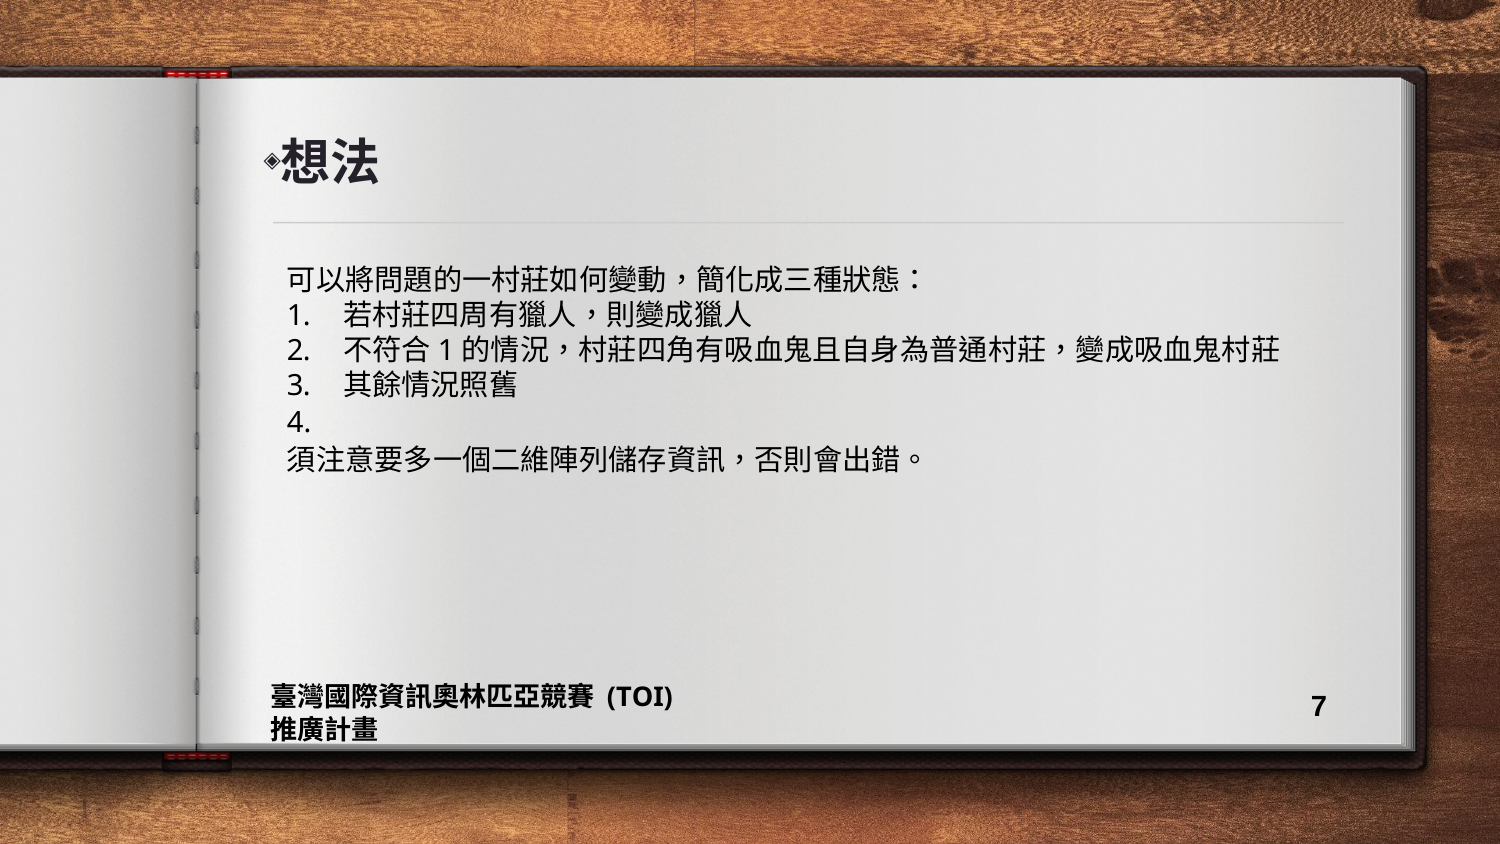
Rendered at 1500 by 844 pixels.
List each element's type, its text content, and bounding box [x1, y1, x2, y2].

text_box 7 [1295, 672, 1386, 737]
text_box 想法 [248, 115, 1190, 205]
text_box 可以將問題的一村莊如何變動，簡化成三種狀態： 若村莊四周有獵人，則變成獵人 不符合1的情況，村莊四角有吸血鬼且自身為普通村莊，變成吸血鬼村莊 其餘情況照舊 須注意要多一個二維陣列儲存資訊，否則會出錯。 [271, 253, 1369, 481]
